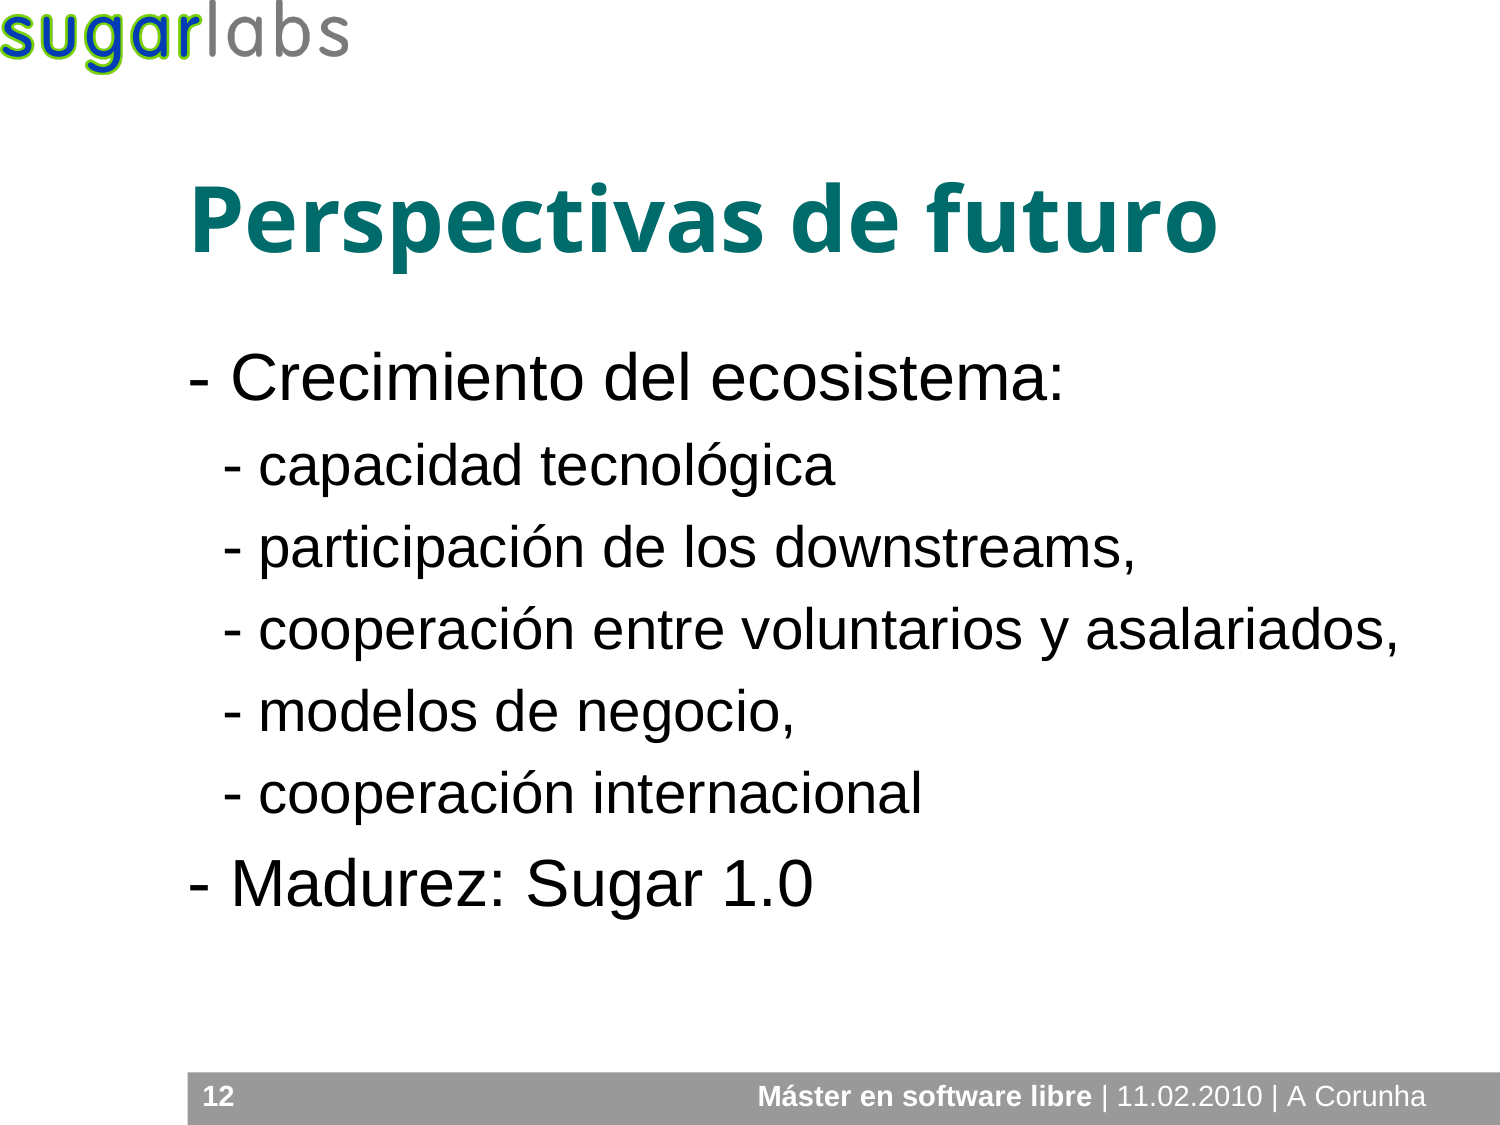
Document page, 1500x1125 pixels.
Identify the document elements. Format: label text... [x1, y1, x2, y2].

picture [0, 0, 348, 75]
title Perspectivas de futuro [187, 75, 1500, 338]
list Crecimiento del ecosistema: capacidad tecnológica participación de los downstreams, cooperación entre voluntarios y asalariados, modelos de negocio, cooperación internacional Madurez: Sugar 1.0 [187, 337, 1425, 1027]
